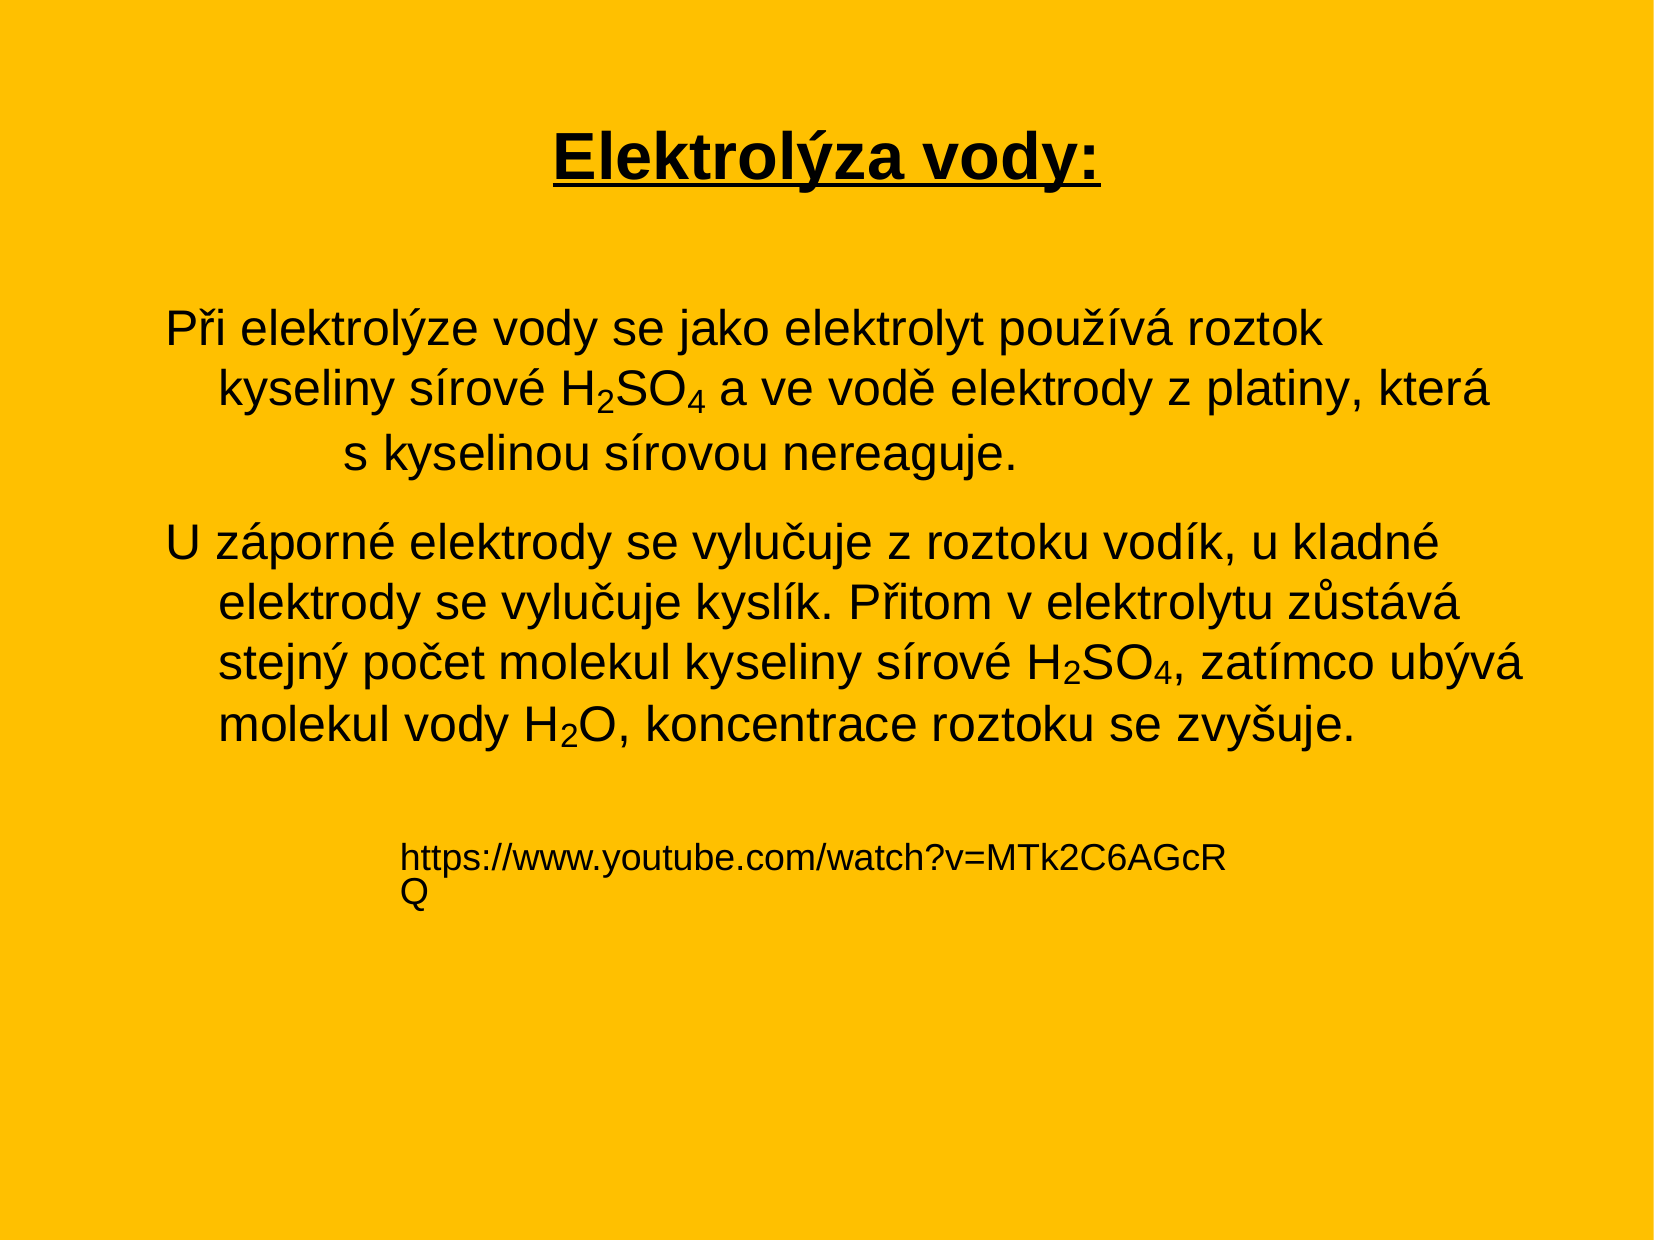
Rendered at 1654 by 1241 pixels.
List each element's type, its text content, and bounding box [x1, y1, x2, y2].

title Elektrolýza vody: [82, 49, 1571, 257]
text_box https://www.youtube.com/watch?v=MTk2C6AGcRQ [385, 828, 1269, 928]
subtitle [82, 290, 1571, 1109]
